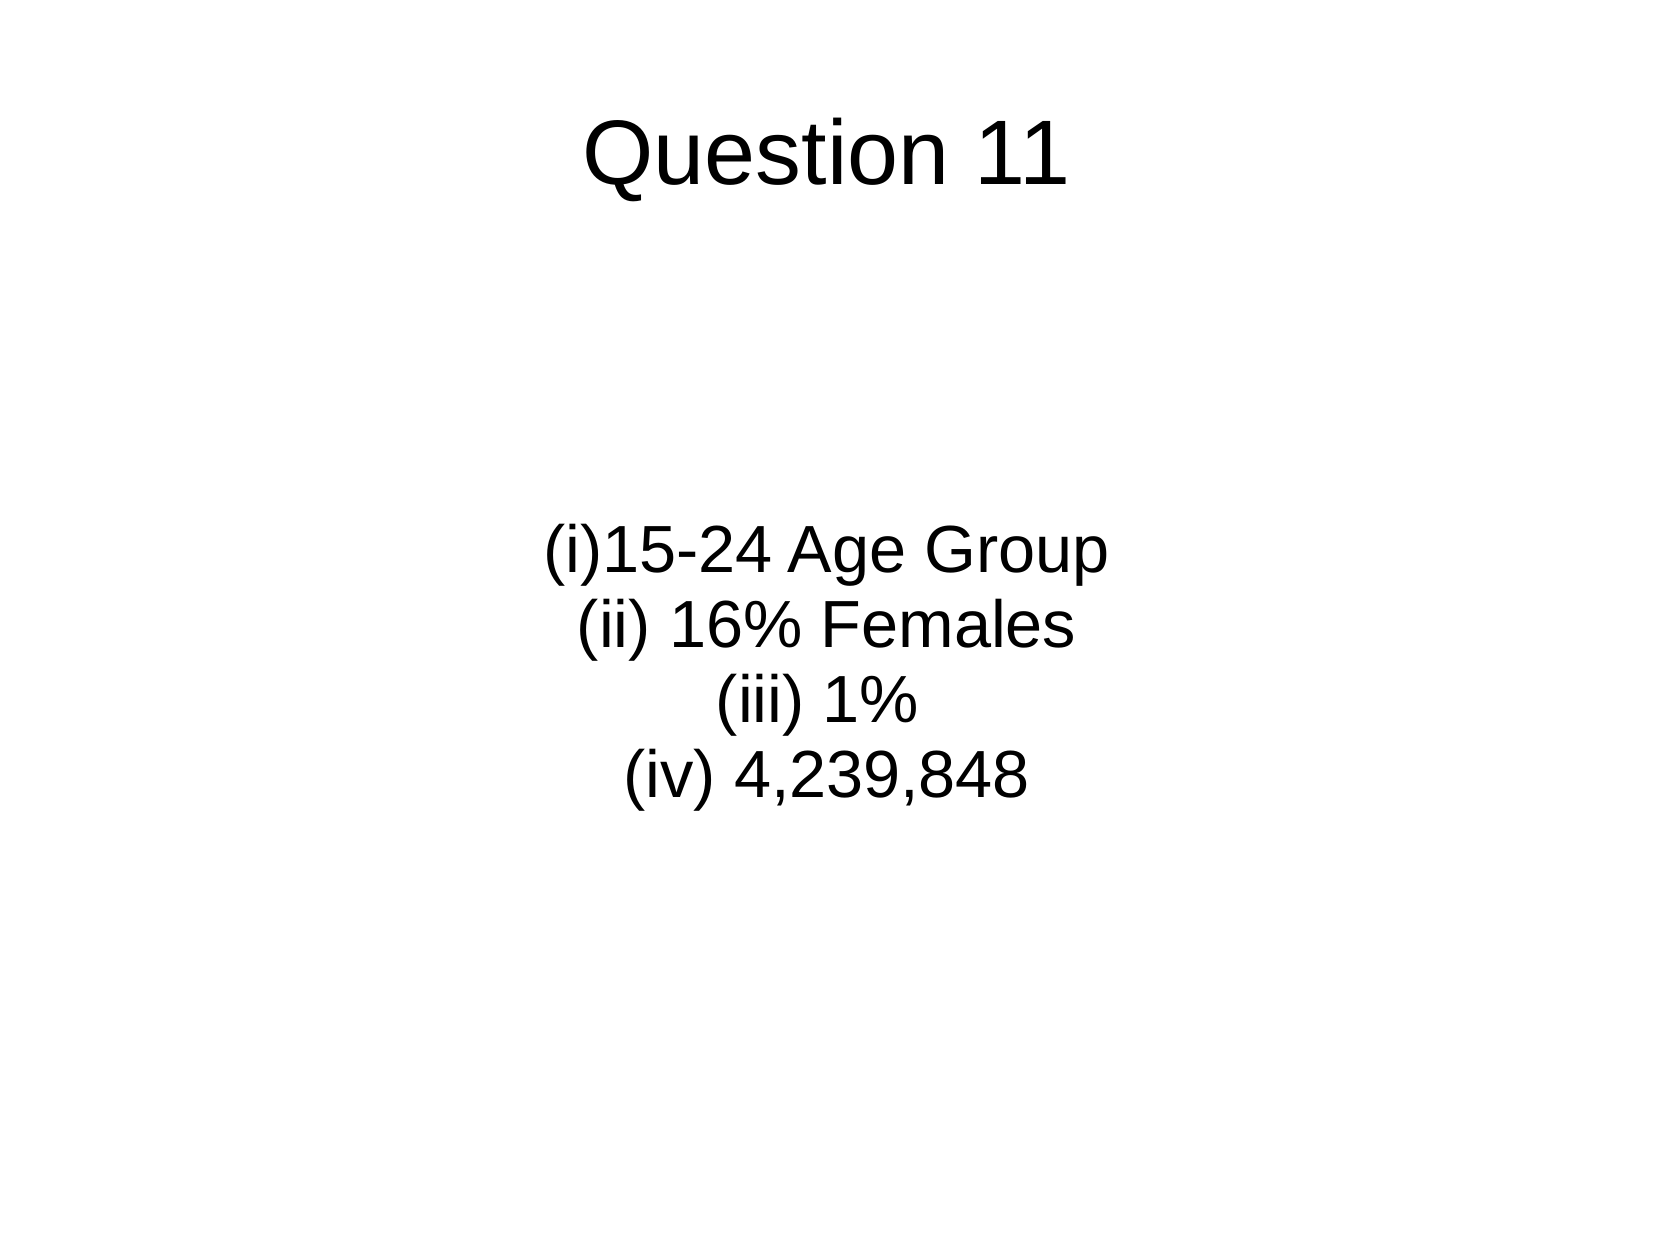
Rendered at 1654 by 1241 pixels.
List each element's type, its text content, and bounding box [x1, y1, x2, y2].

subtitle (i)15-24 Age Group (ii) 16% Females (iii) 1% (iv) 4,239,848 [82, 297, 1571, 1102]
title Question 11 [82, 56, 1571, 250]
